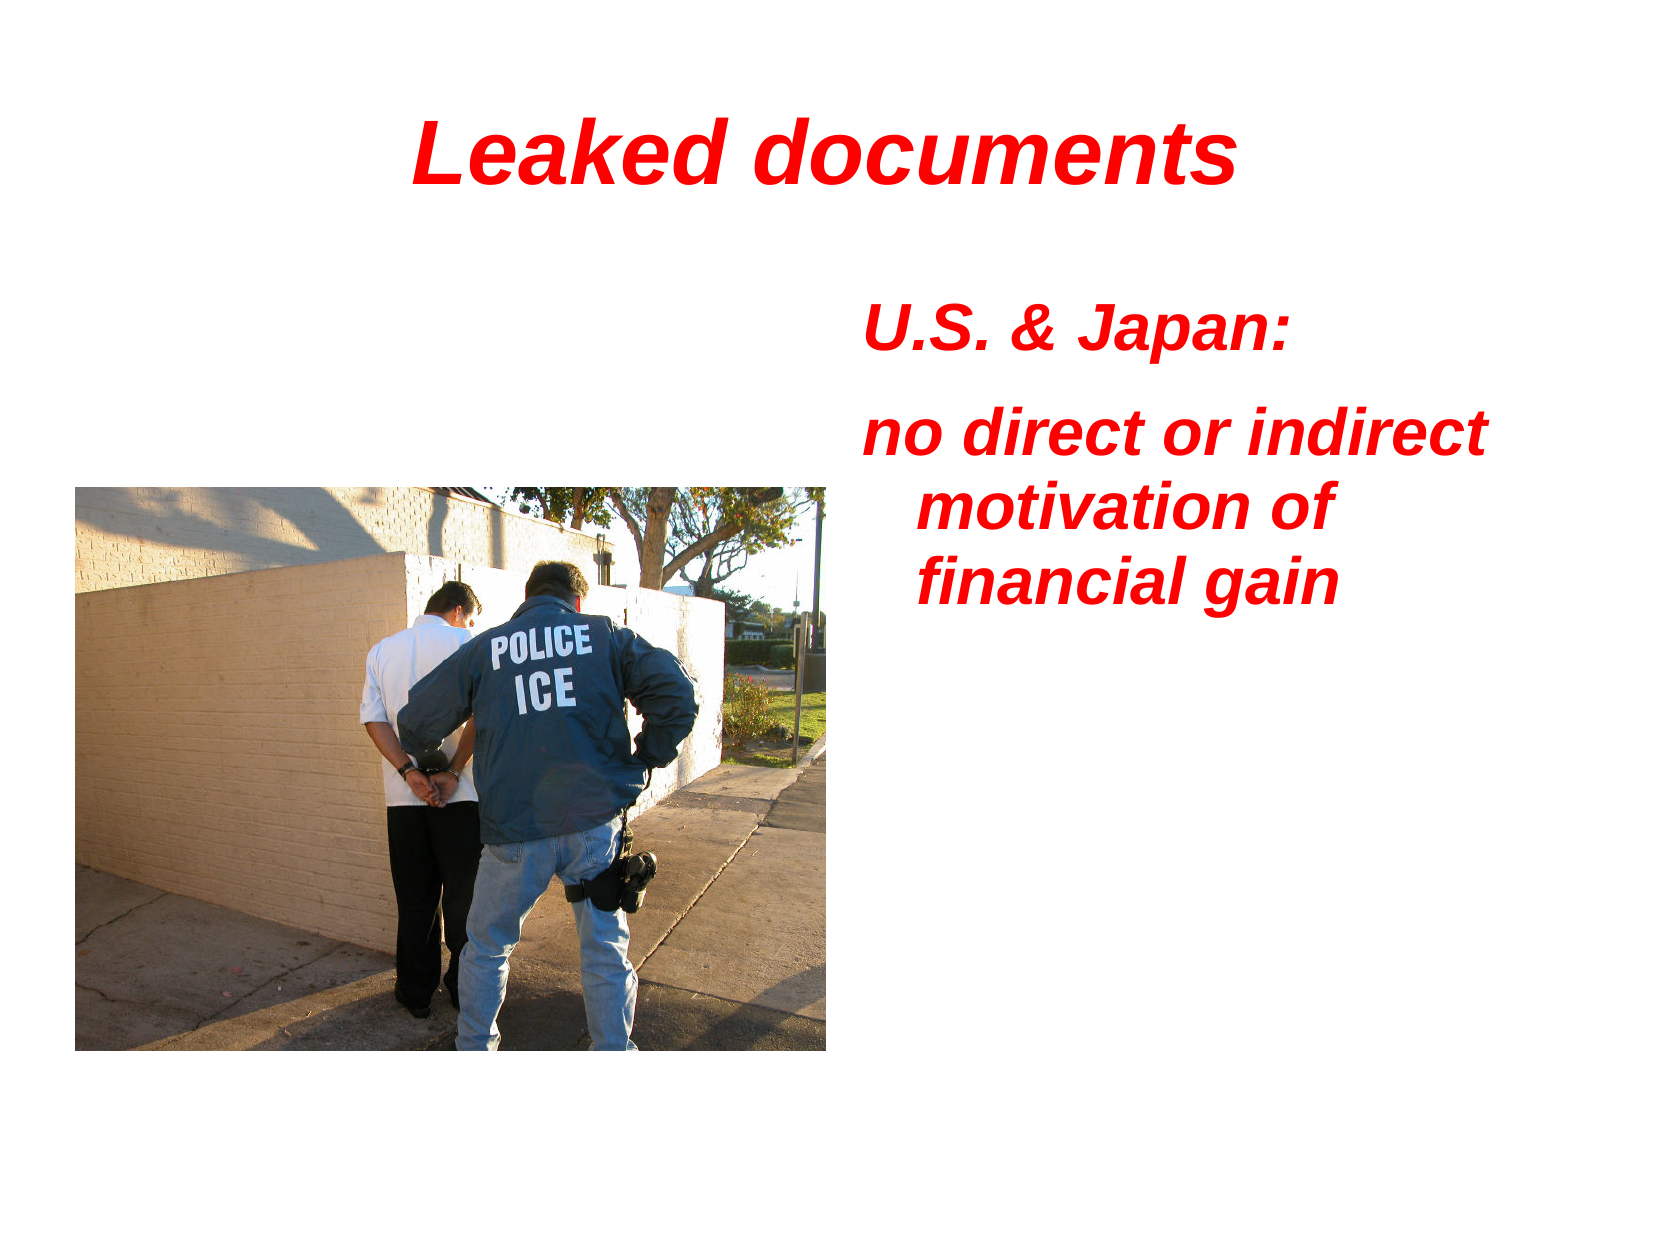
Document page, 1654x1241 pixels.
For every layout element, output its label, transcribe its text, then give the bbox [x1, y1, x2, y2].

picture [75, 487, 826, 1051]
list U.S. & Japan: no direct or indirect motivation of financial gain [845, 290, 1572, 1109]
title Leaked documents [82, 49, 1571, 257]
